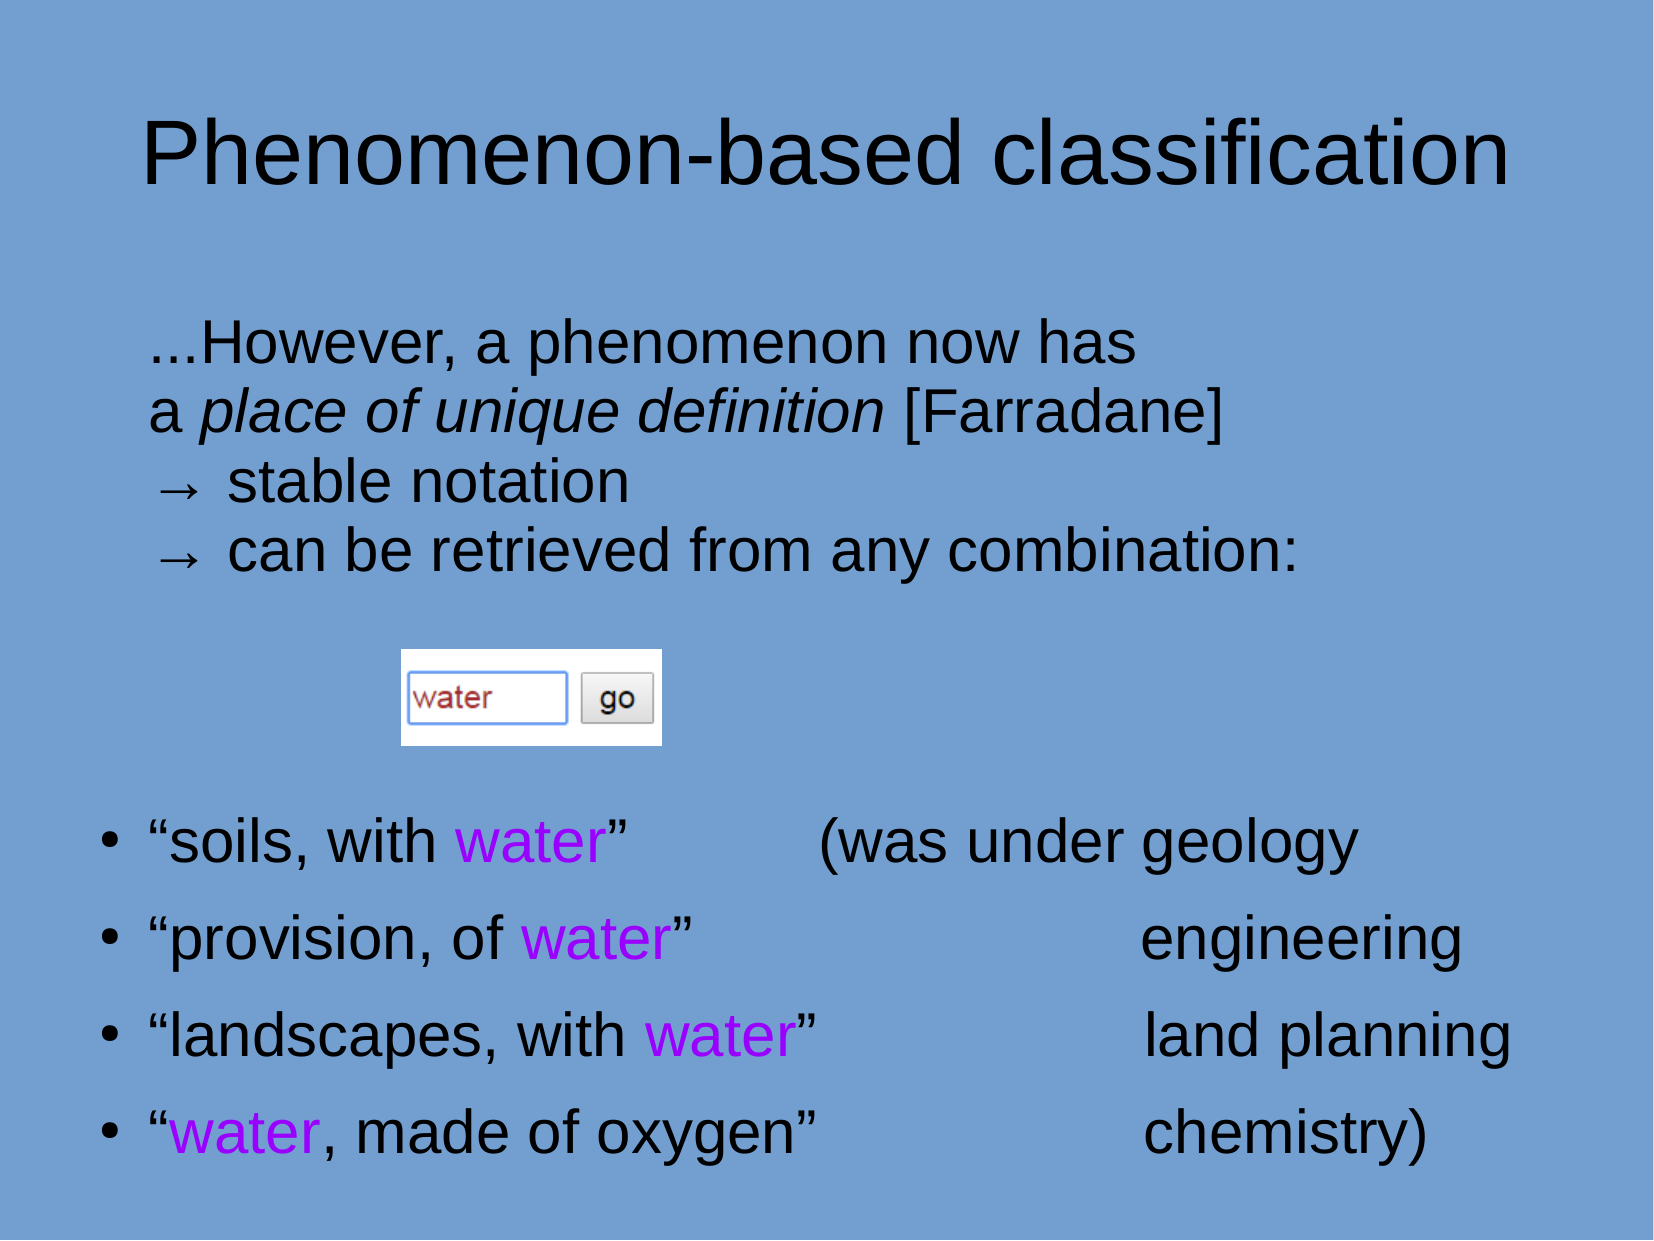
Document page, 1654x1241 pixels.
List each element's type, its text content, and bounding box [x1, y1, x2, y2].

picture [401, 649, 662, 746]
list ...However, a phenomenon now has a place of unique definition [Farradane] → stable notation → can be retrieved from any combination: “soils, with water” (was under geology “provision, of water” engineering “landscapes, with water” land planning “water, made of oxygen” chemistry) [82, 307, 1571, 1180]
title Phenomenon-based classification [82, 49, 1571, 257]
